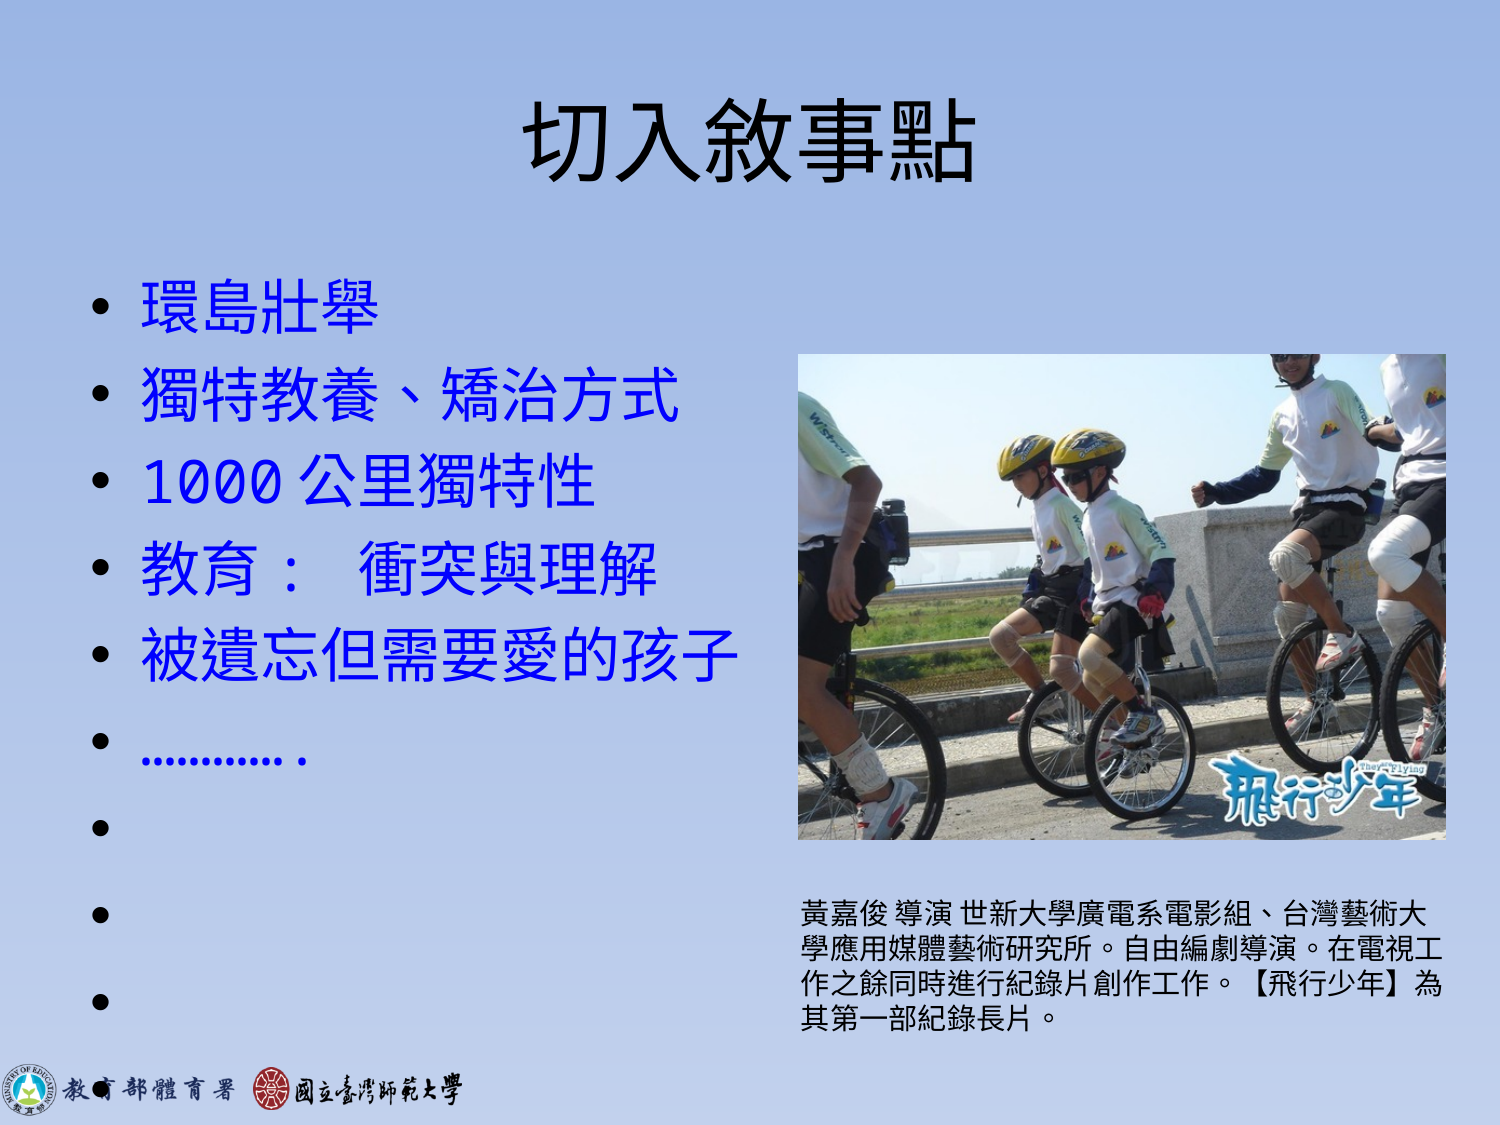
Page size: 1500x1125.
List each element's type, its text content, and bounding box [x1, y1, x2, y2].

list 環島壯舉 獨特教養、矯治方式 1000公里獨特性 教育: 衝突與理解 被遺忘但需要愛的孩子 …………. [75, 262, 1426, 790]
text_box 黃嘉俊 導演 世新大學廣電系電影組、台灣藝術大學應用媒體藝術研究所。自由編劇導演。在電視工作之餘同時進行紀錄片創作工作。【飛行少年】為其第一部紀錄長片。 [786, 888, 1463, 1043]
title 切入敘事點 [75, 45, 1426, 233]
picture [798, 354, 1446, 840]
